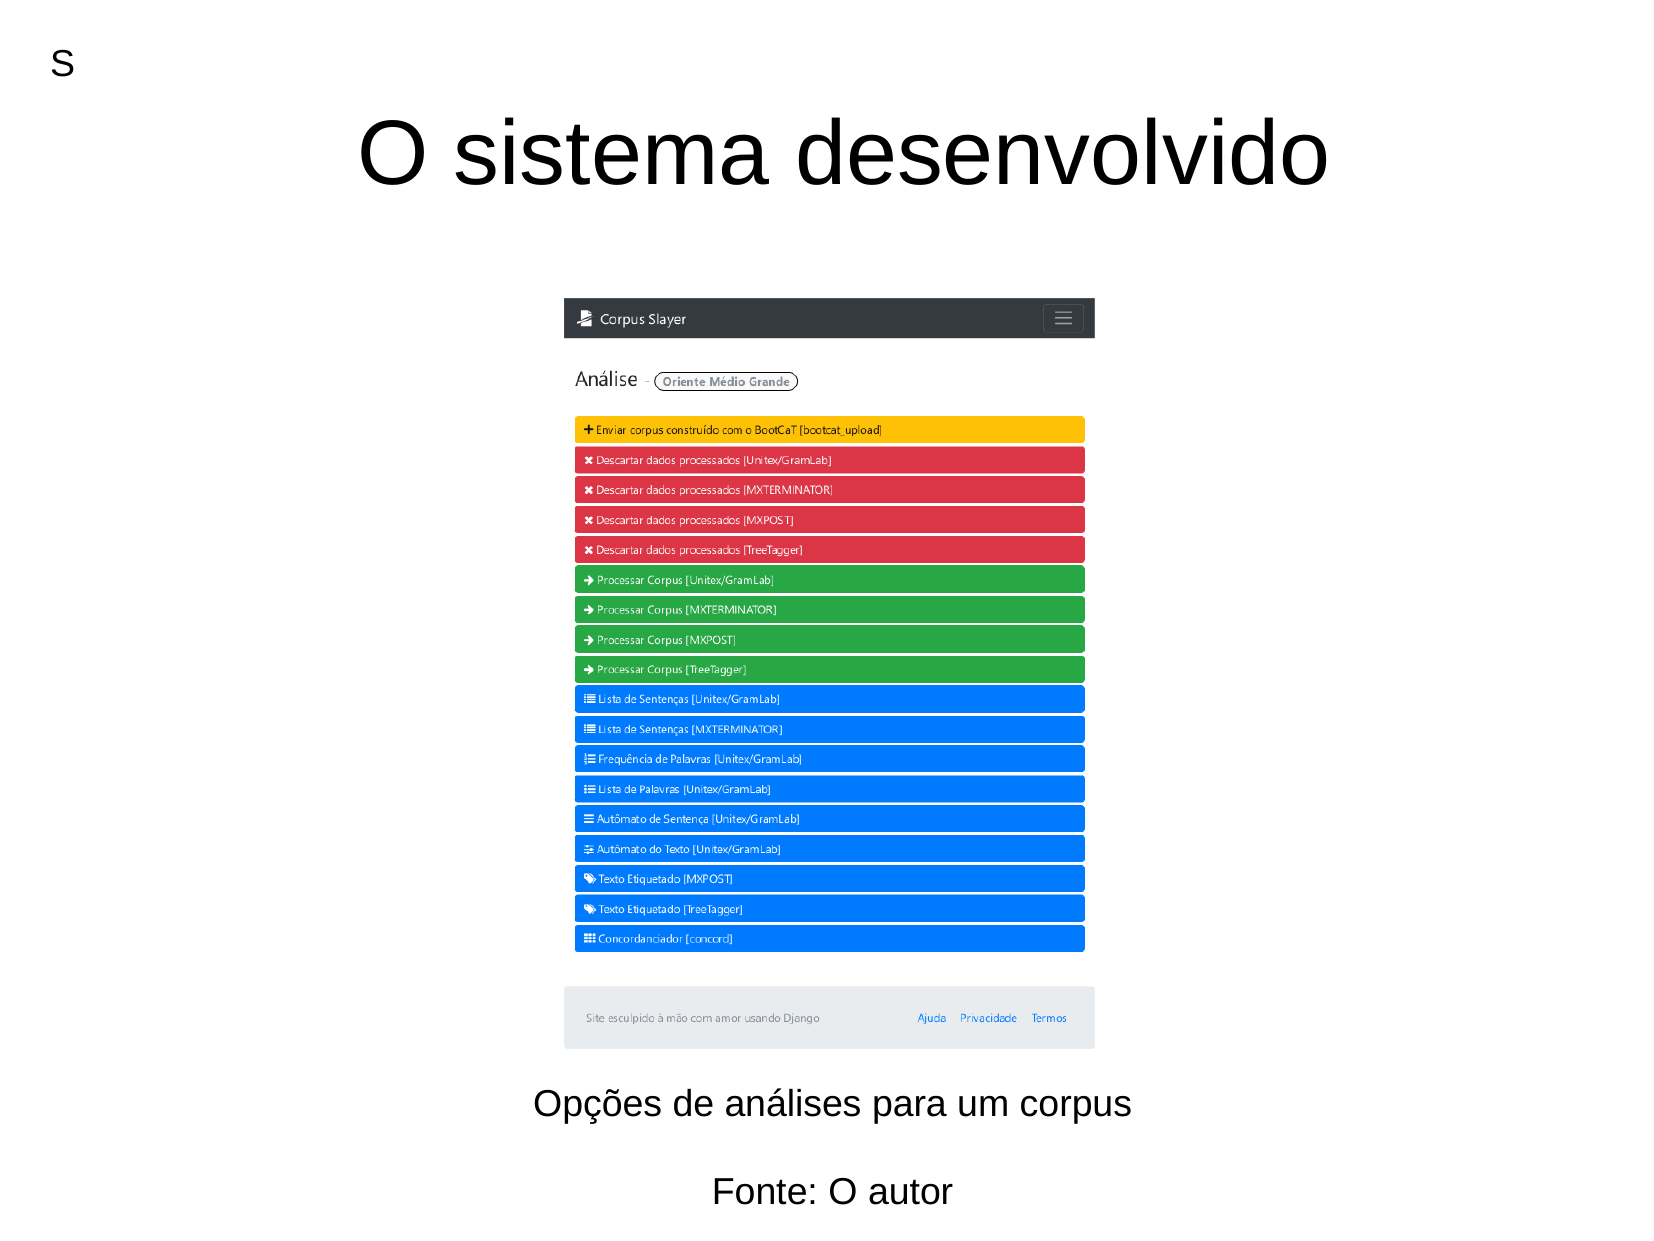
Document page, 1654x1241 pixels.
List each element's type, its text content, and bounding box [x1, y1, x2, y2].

picture [561, 295, 1097, 1051]
text_box S [35, 35, 91, 93]
text_box Opções de análises para um corpus [236, 1074, 1430, 1132]
title O sistema desenvolvido [82, 49, 1571, 257]
text_box Fonte: O autor [236, 1163, 1430, 1221]
